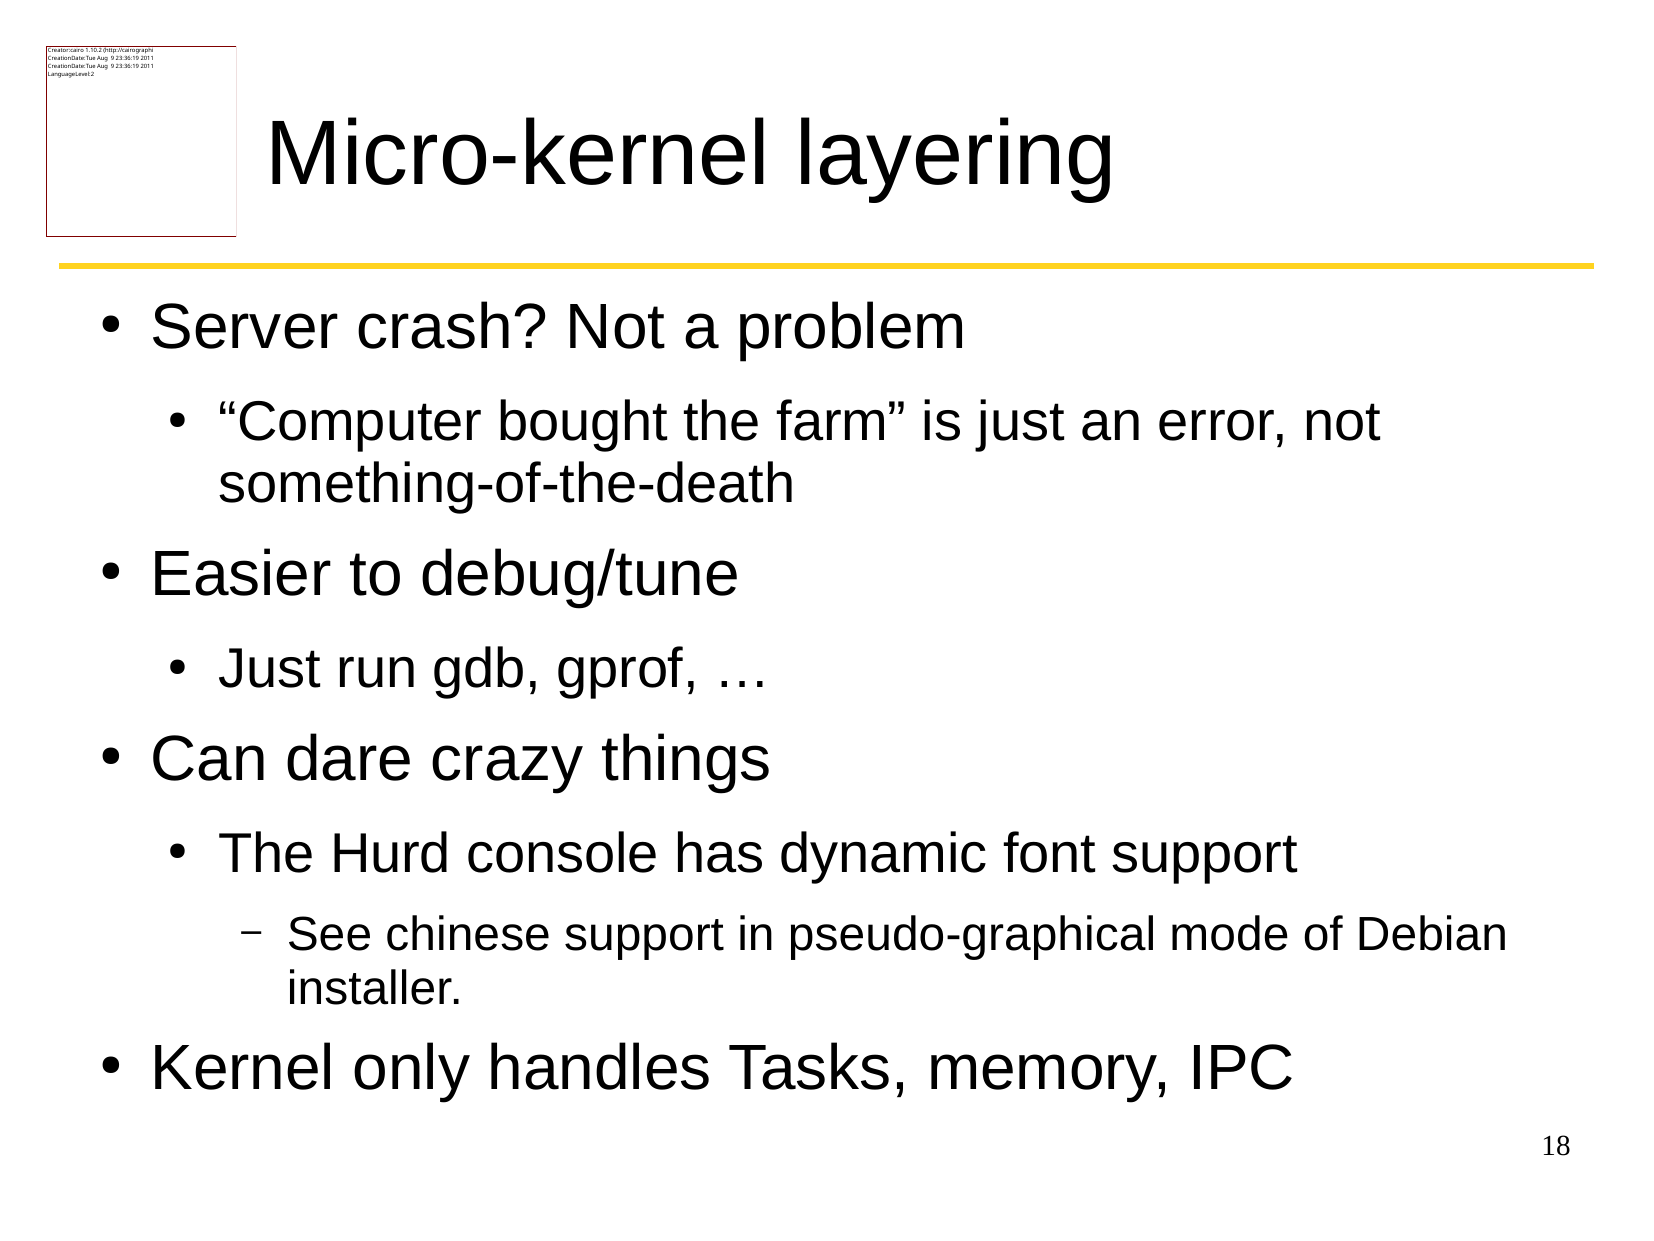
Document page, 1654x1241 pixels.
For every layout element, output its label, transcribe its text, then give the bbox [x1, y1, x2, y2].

title Micro-kernel layering [265, 49, 1571, 257]
list Server crash? Not a problem “Computer bought the farm” is just an error, not something-of-the-death Easier to debug/tune Just run gdb, gprof, … Can dare crazy things The Hurd console has dynamic font support See chinese support in pseudo-graphical mode of Debian installer. Kernel only handles Tasks, memory, IPC [82, 290, 1571, 1109]
